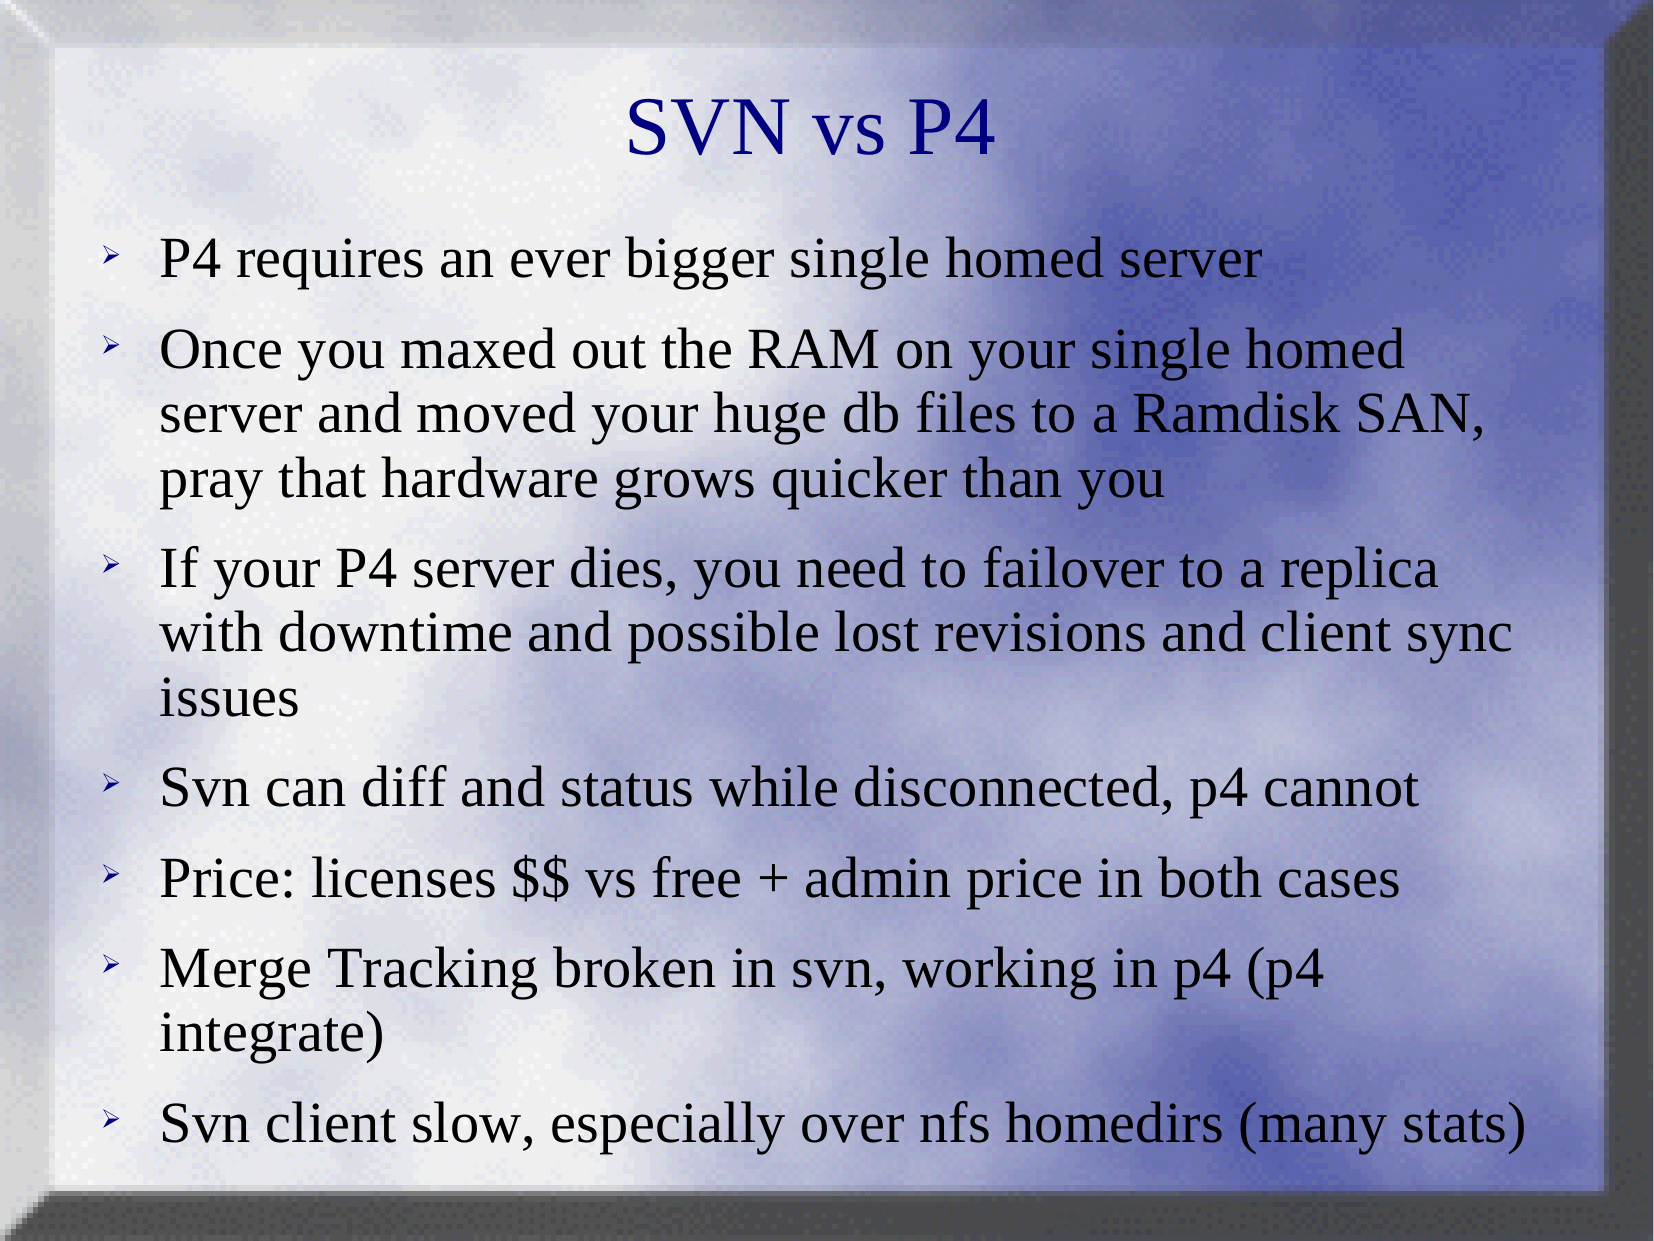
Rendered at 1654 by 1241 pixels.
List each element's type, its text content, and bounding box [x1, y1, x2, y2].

list P4 requires an ever bigger single homed server Once you maxed out the RAM on your single homed server and moved your huge db files to a Ramdisk SAN, pray that hardware grows quicker than you If your P4 server dies, you need to failover to a replica with downtime and possible lost revisions and client sync issues Svn can diff and status while disconnected, p4 cannot Price: licenses $$ vs free + admin price in both cases Merge Tracking broken in svn, working in p4 (p4 integrate) Svn client slow, especially over nfs homedirs (many stats) [100, 225, 1557, 1155]
title SVN vs P4 [191, 72, 1430, 180]
picture [0, 0, 1654, 1241]
